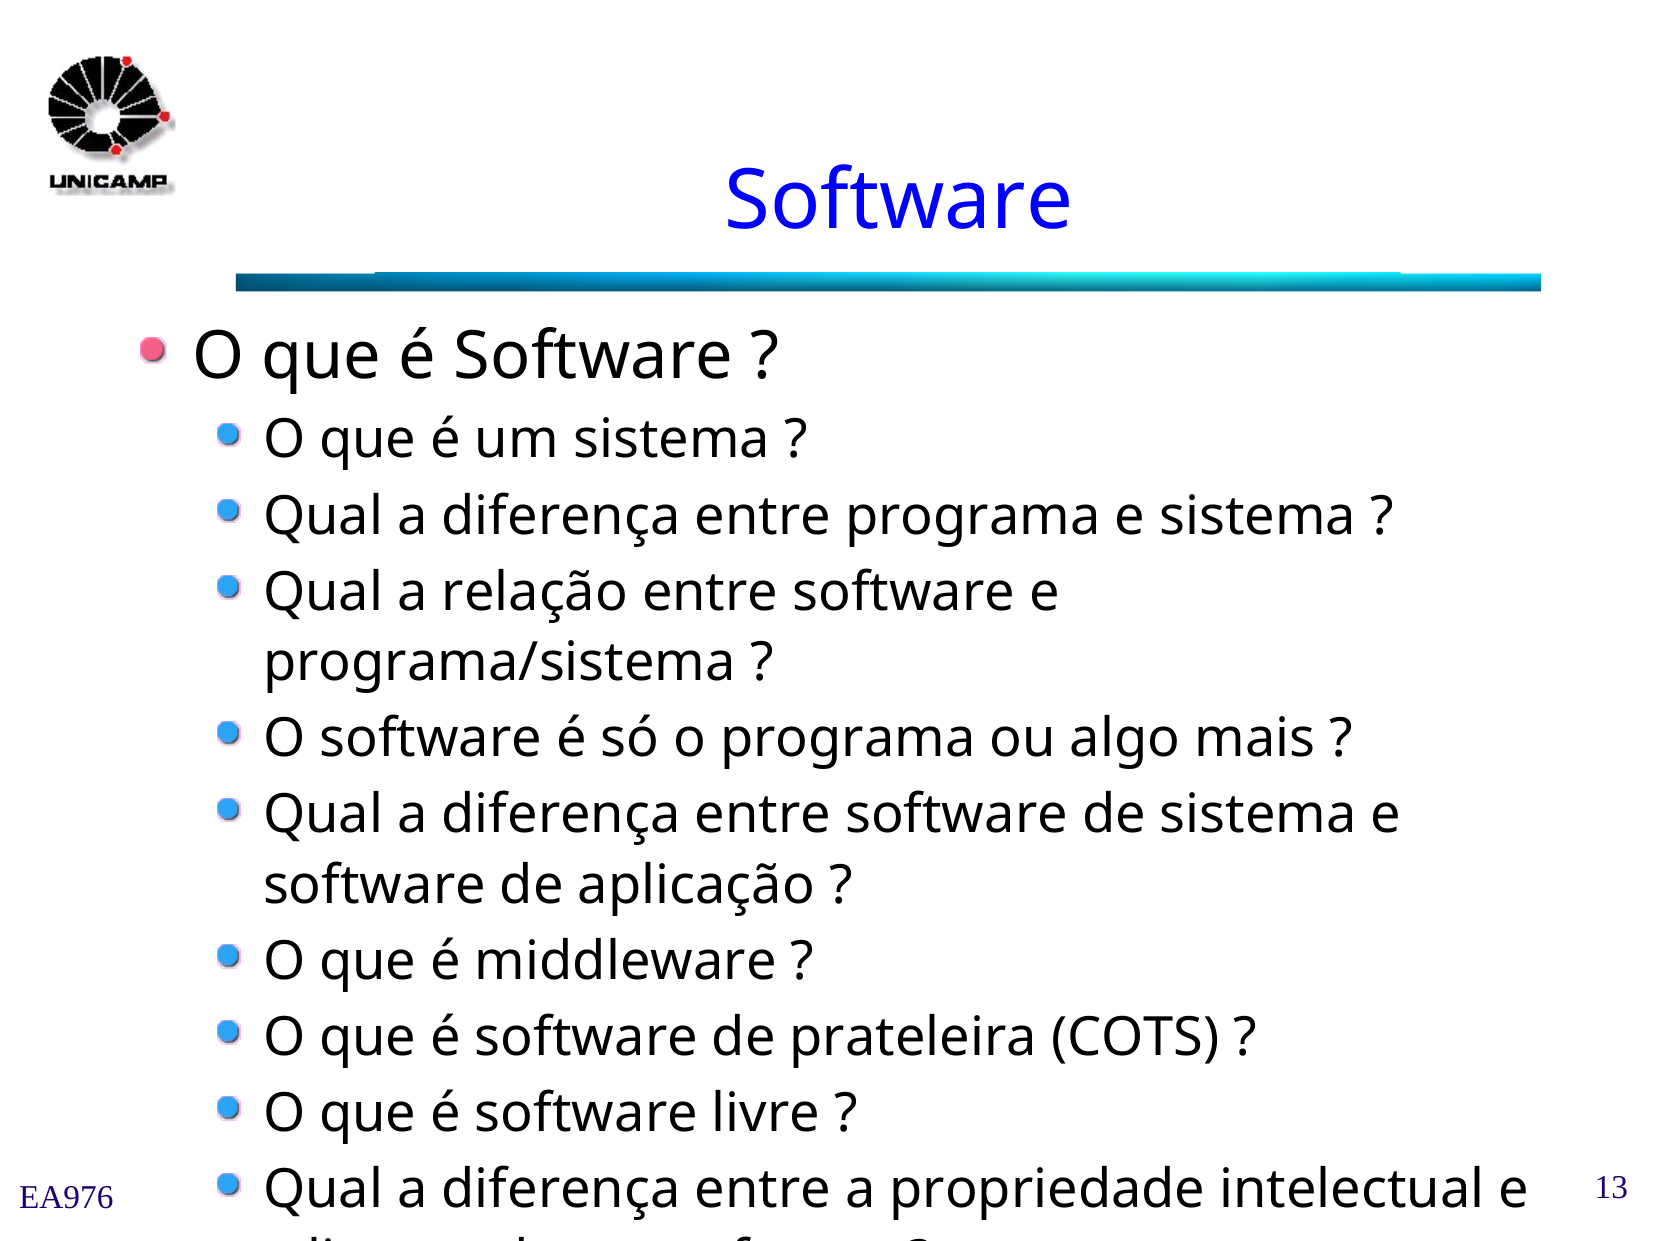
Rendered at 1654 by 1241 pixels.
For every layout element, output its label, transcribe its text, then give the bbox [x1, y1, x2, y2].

picture [125, 272, 1654, 295]
picture [216, 1182, 242, 1198]
list O que é Software ? O que é um sistema ? Qual a diferença entre programa e sistema ? Qual a relação entre software e programa/sistema ? O software é só o programa ou algo mais ? Qual a diferença entre software de sistema e software de aplicação ? O que é middleware ? O que é software de prateleira (COTS) ? O que é software livre ? Qual a diferença entre a propriedade intelectual e a licença de um software ? [121, 309, 1534, 1182]
title Software [264, 57, 1534, 250]
